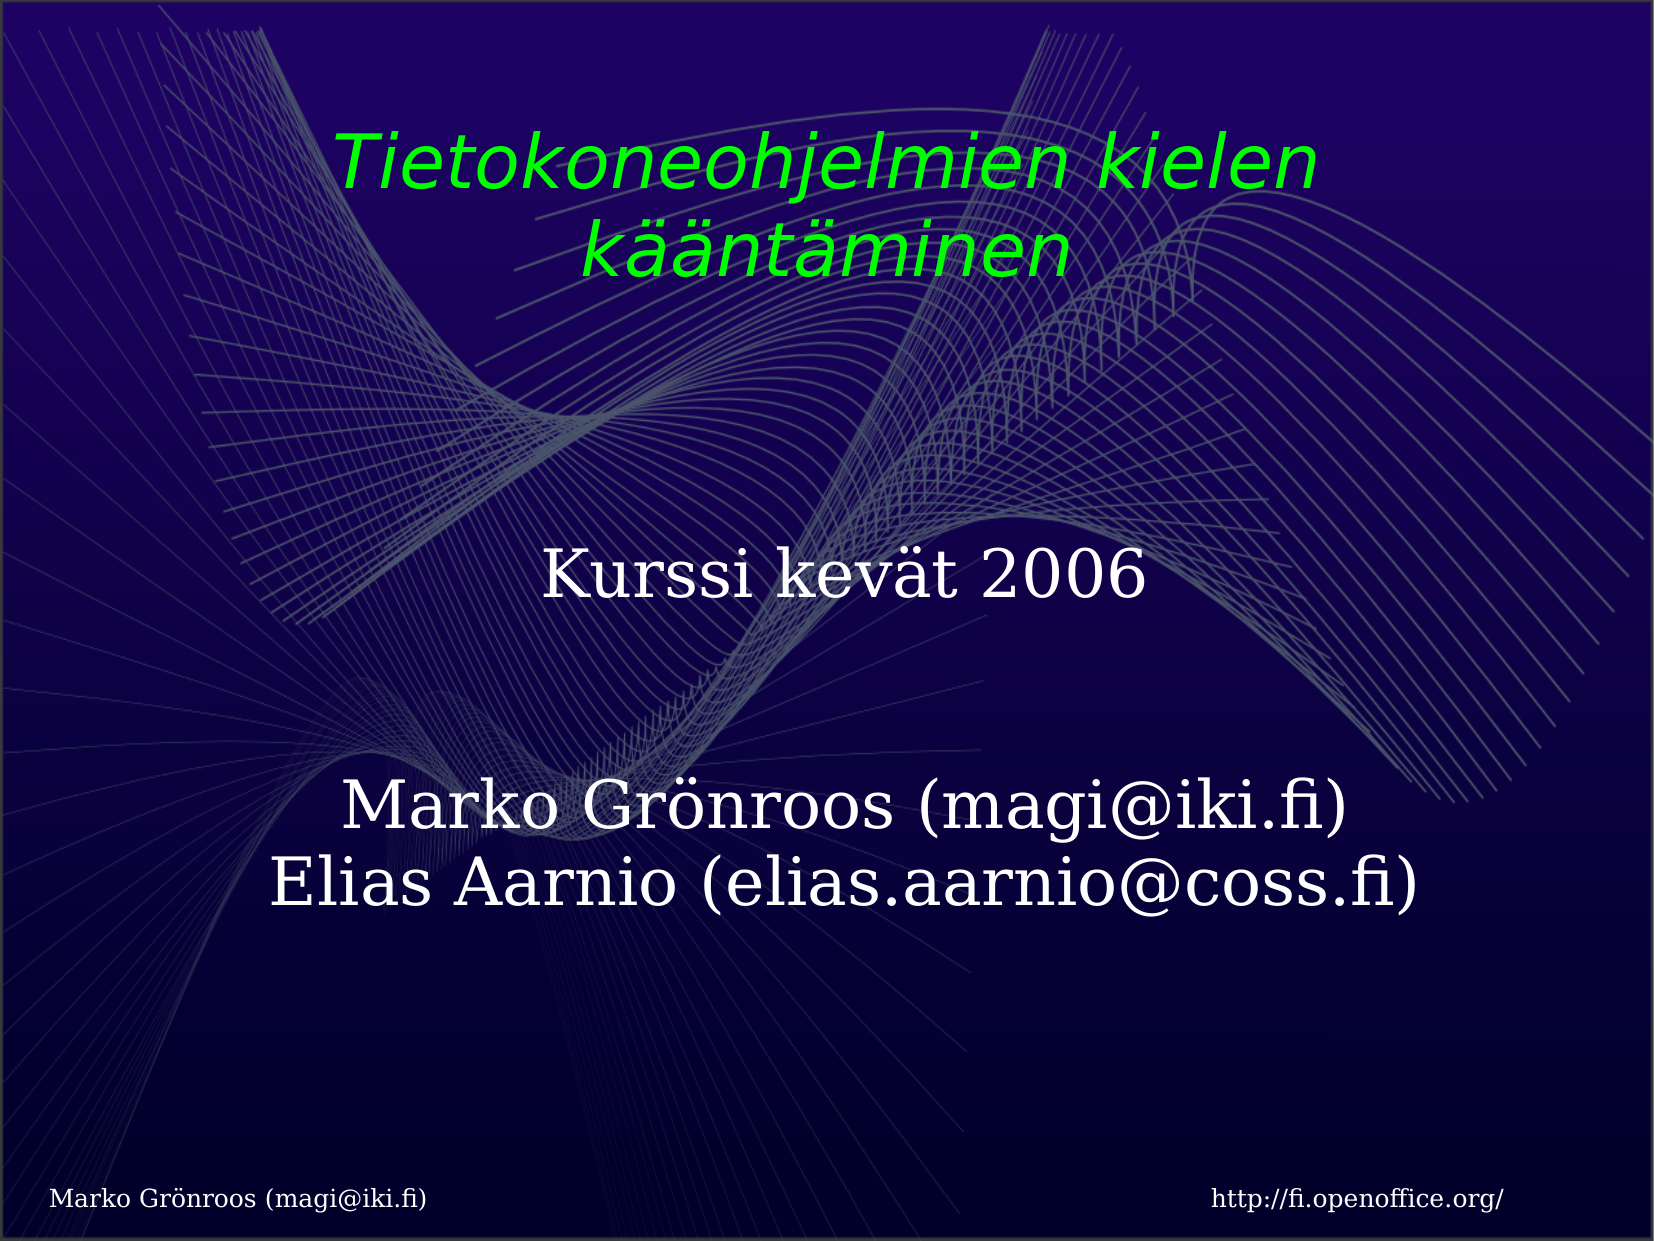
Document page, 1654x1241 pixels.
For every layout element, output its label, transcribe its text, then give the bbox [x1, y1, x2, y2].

subtitle Kurssi kevät 2006 Marko Grönroos (magi@iki.fi) Elias Aarnio (elias.aarnio@coss.fi) [121, 291, 1534, 1166]
title Tietokoneohjelmien kielen kääntäminen [121, 99, 1534, 291]
picture [0, 0, 1654, 1241]
